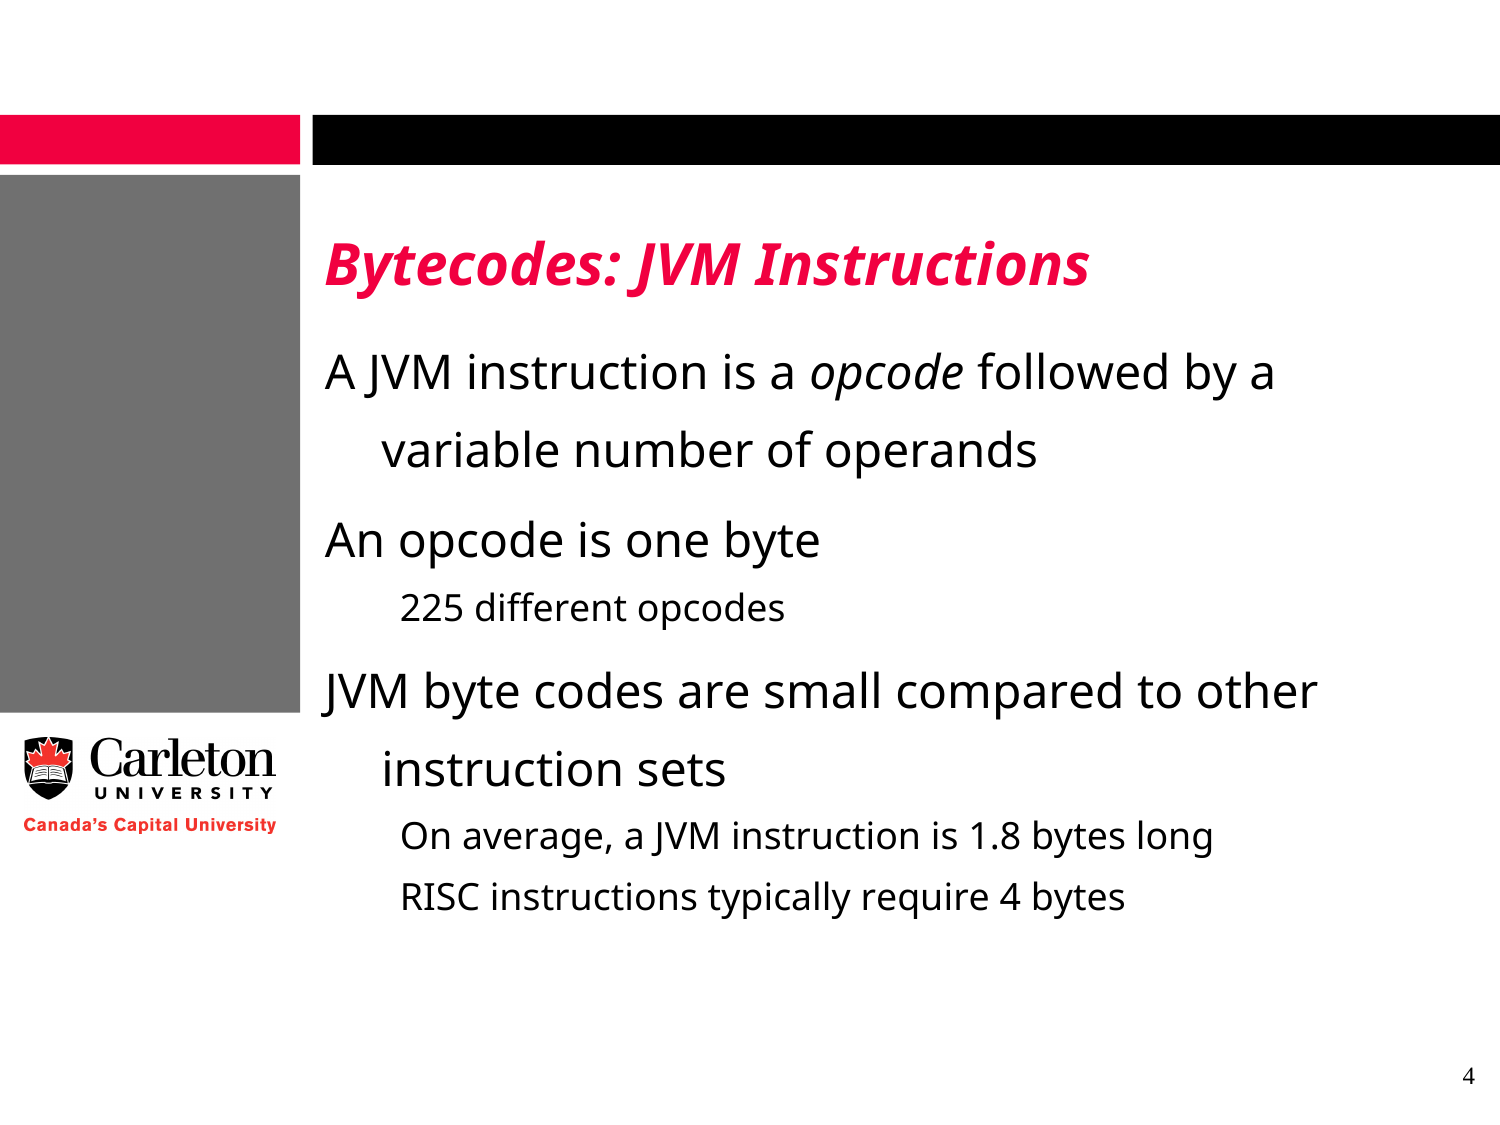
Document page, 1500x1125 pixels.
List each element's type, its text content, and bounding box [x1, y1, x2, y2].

title Bytecodes: JVM Instructions [324, 194, 1450, 324]
list A JVM instruction is a opcode followed by a variable number of operands An opcode is one byte 225 different opcodes JVM byte codes are small compared to other instruction sets On average, a JVM instruction is 1.8 bytes long RISC instructions typically require 4 bytes [324, 324, 1450, 1036]
picture [24, 737, 276, 834]
